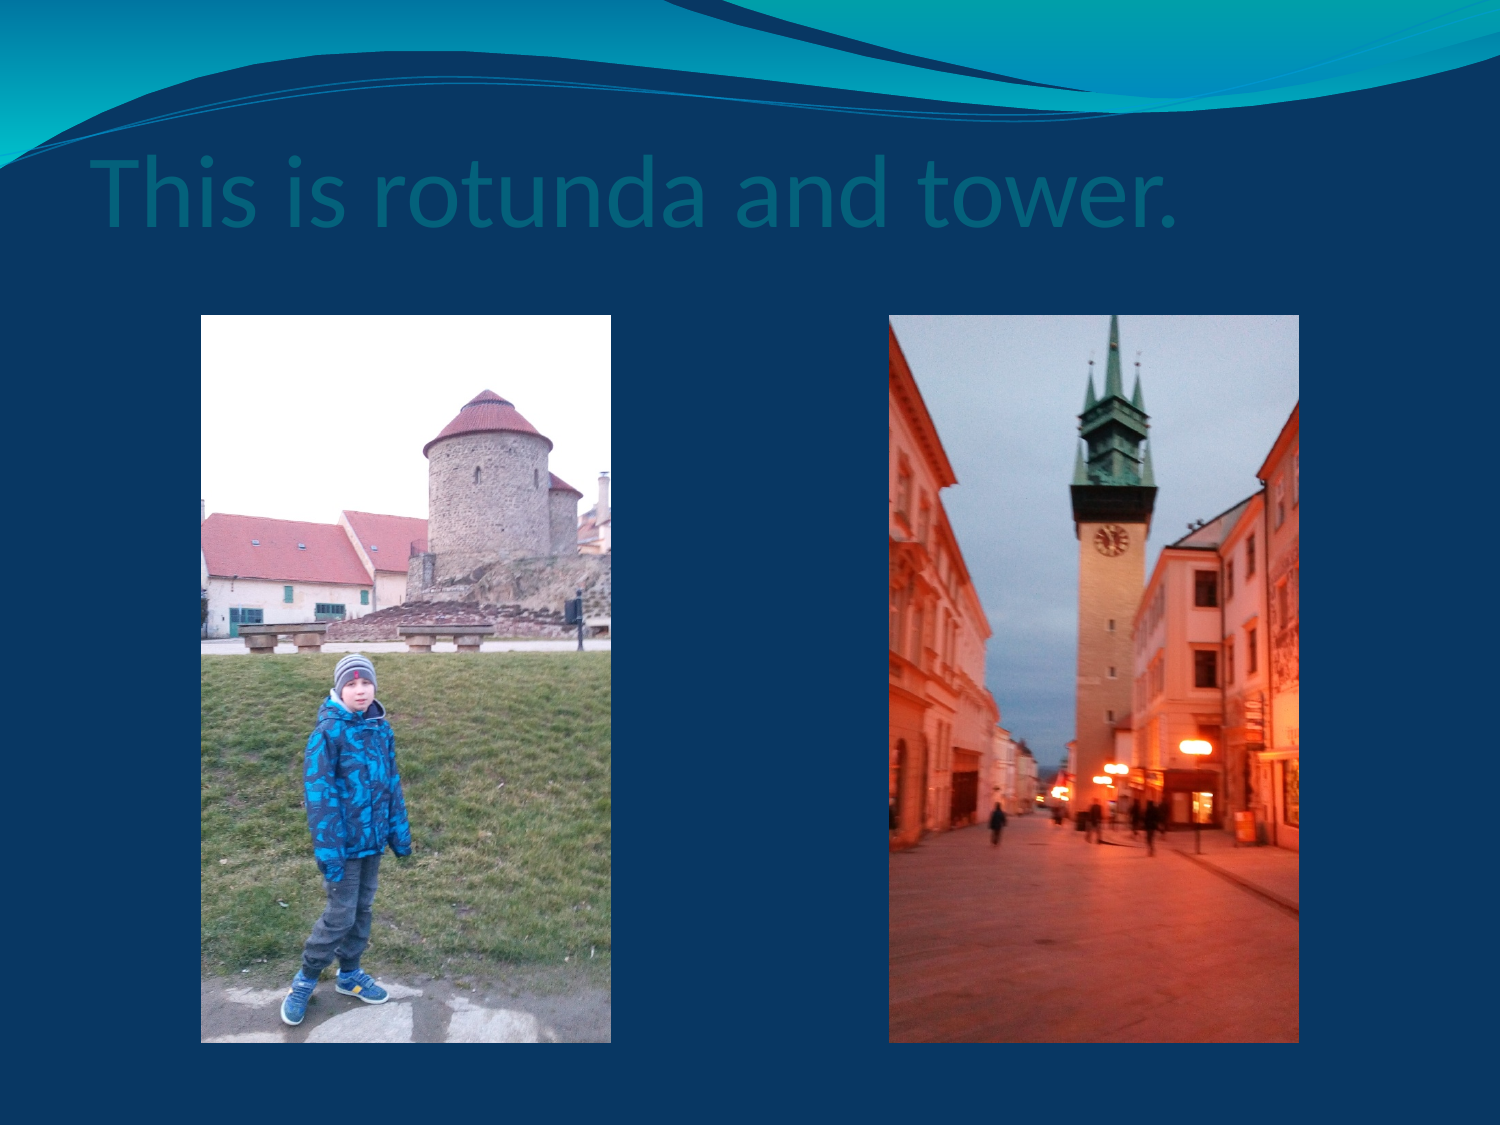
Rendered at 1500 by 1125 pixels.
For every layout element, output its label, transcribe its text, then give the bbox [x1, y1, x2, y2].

picture [889, 315, 1299, 1043]
picture [201, 315, 611, 1043]
title This is rotunda and tower. [75, 115, 1425, 303]
